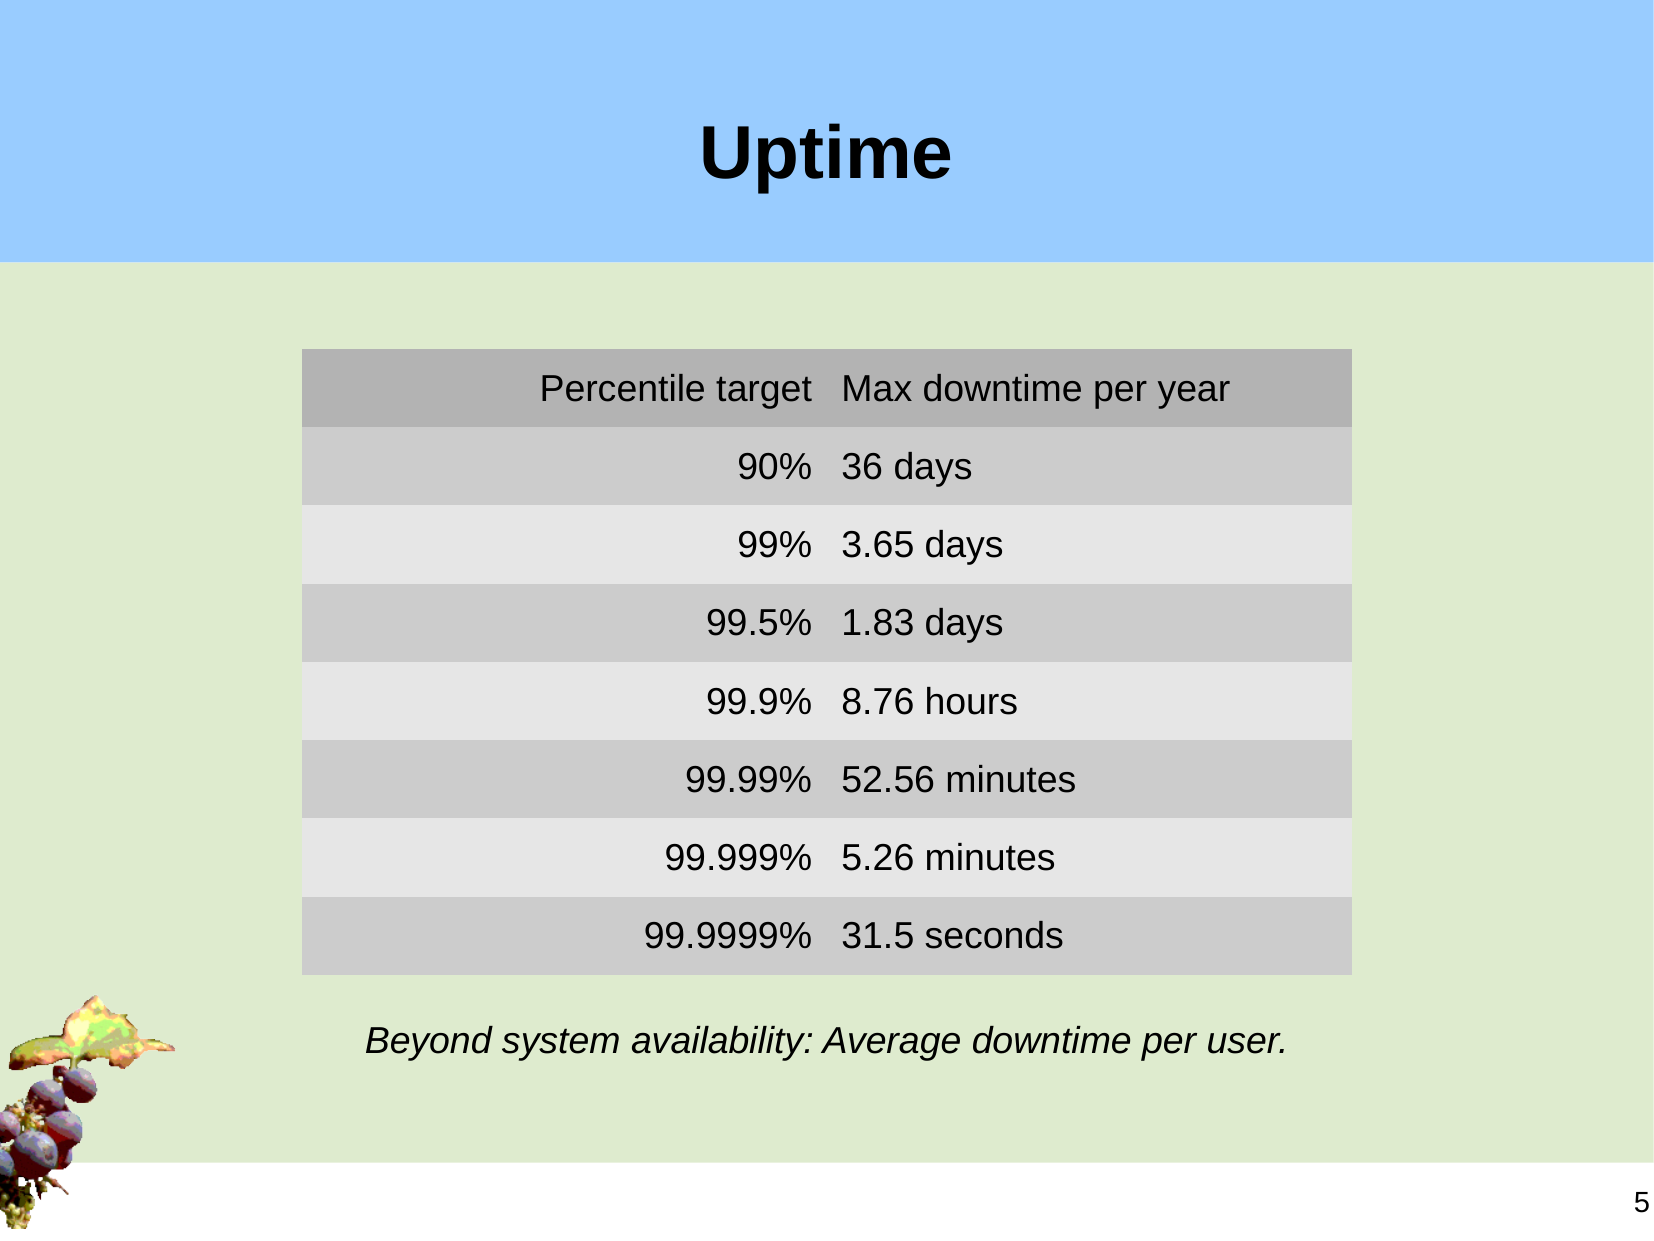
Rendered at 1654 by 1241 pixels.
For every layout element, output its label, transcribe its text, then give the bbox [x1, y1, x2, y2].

table_cell 99.9999% [302, 897, 827, 975]
table_cell 90% [302, 427, 827, 505]
table_header Percentile target [302, 349, 827, 427]
table_cell 99.999% [302, 818, 827, 897]
text_box Beyond system availability: Average downtime per user. [339, 1012, 1315, 1070]
table_cell 52.56 minutes [827, 740, 1352, 818]
table_cell 1.83 days [827, 584, 1352, 662]
table_cell 99% [302, 505, 827, 584]
table_cell 31.5 seconds [827, 897, 1352, 975]
table_cell 36 days [827, 427, 1352, 505]
table_cell 99.5% [302, 584, 827, 662]
table_cell 5.26 minutes [827, 818, 1352, 897]
table_cell 99.9% [302, 662, 827, 740]
table_cell 3.65 days [827, 505, 1352, 584]
table_cell 99.99% [302, 740, 827, 818]
picture [0, 990, 188, 1229]
table_cell 8.76 hours [827, 662, 1352, 740]
title Uptime [82, 49, 1571, 257]
table_header Max downtime per year [827, 349, 1352, 427]
